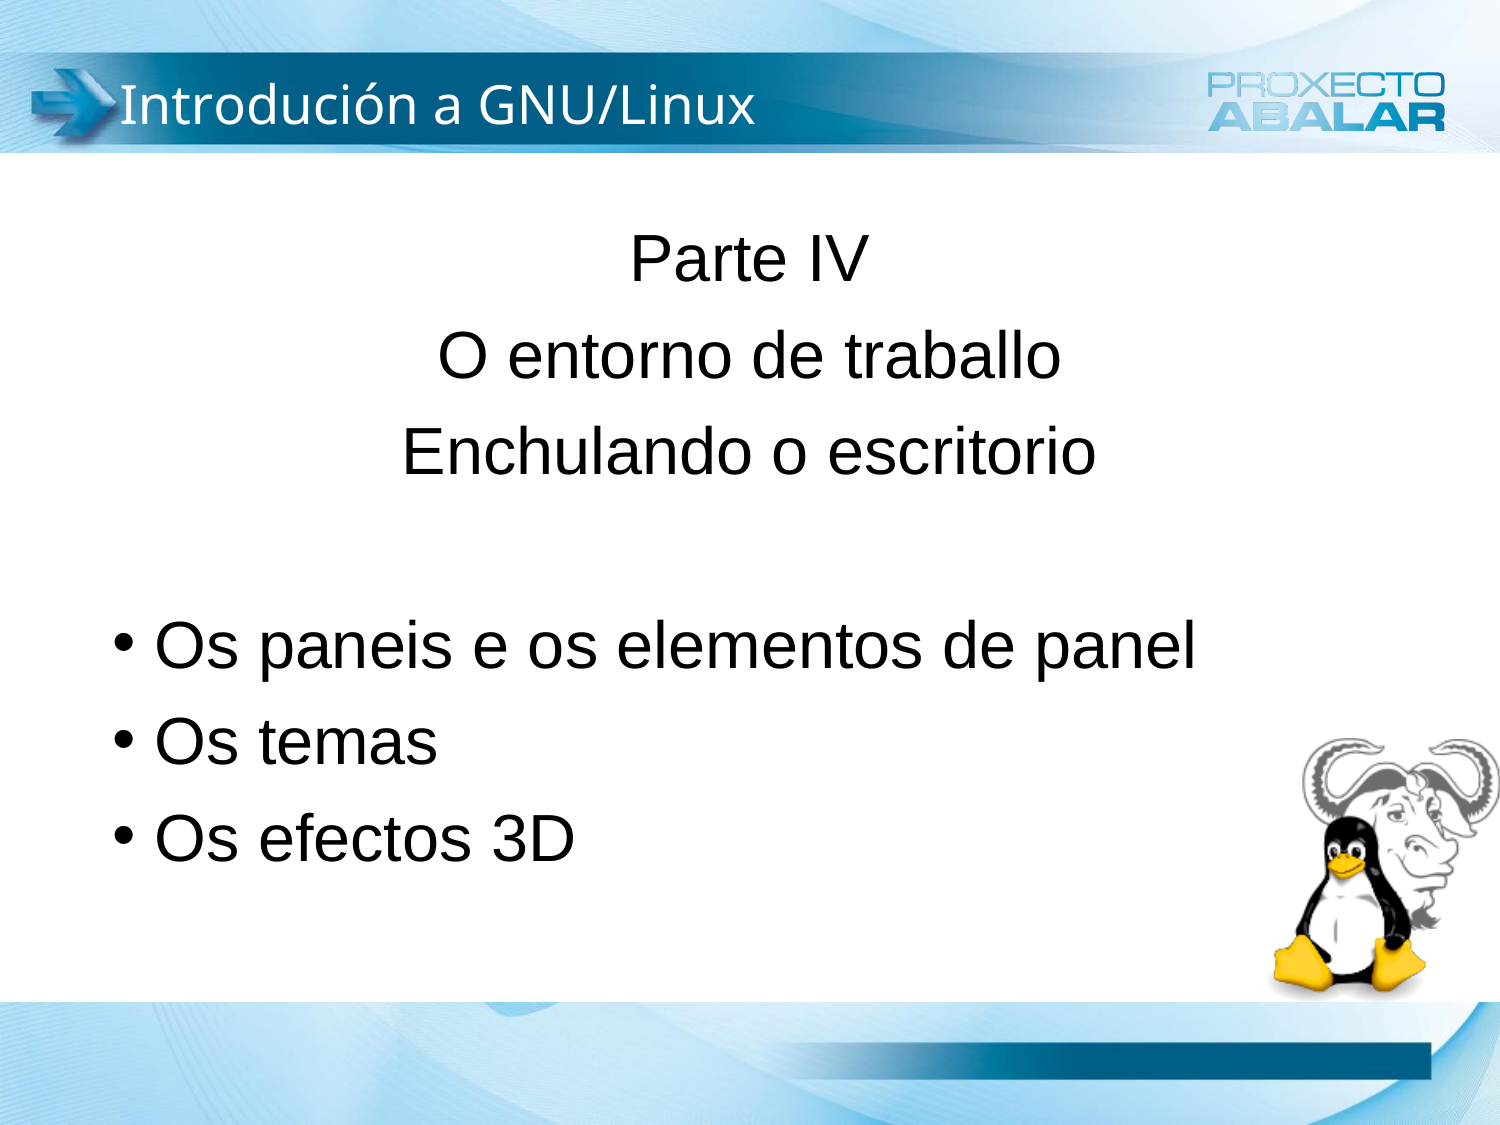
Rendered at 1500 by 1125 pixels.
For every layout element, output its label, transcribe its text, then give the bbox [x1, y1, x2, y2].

text_box Introdución a GNU/Linux [104, 62, 772, 143]
text_box Parte IV O entorno de traballo Enchulando o escritorio Os paneis e os elementos de panel Os temas Os efectos 3D [112, 147, 1388, 943]
picture [0, 738, 1500, 1125]
picture [0, 0, 1500, 153]
